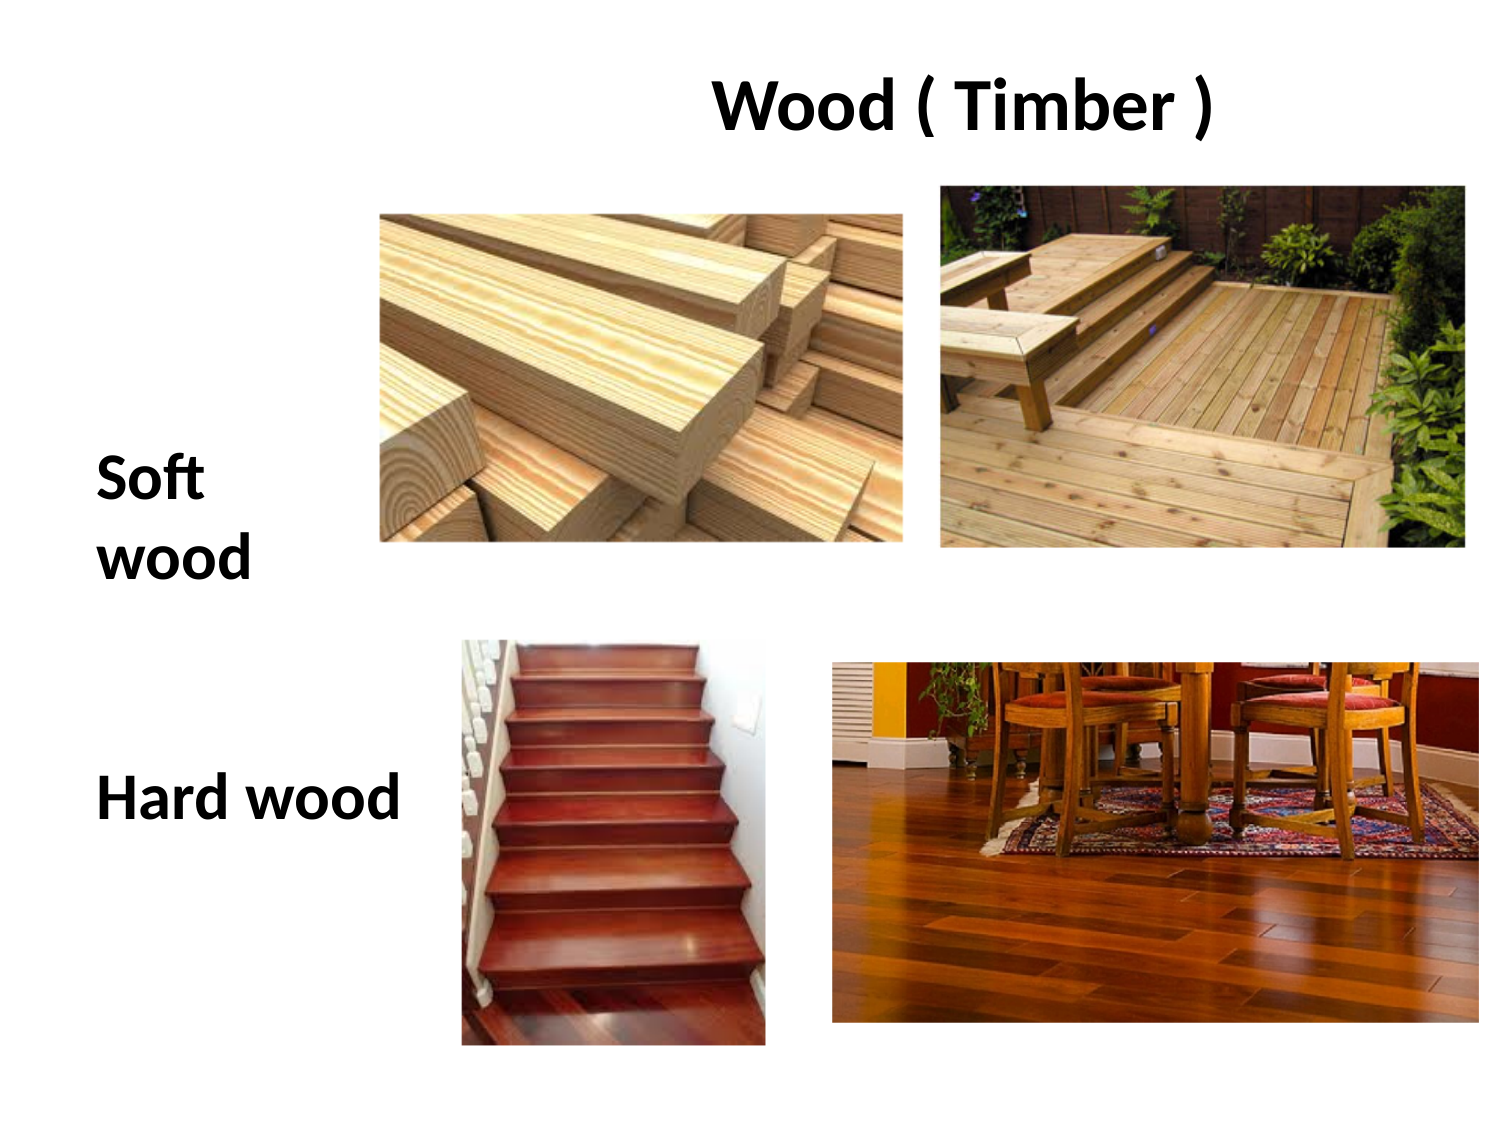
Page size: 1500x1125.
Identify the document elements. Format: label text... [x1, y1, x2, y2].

picture [819, 649, 1500, 1035]
text_box Wood ( Timber ) [696, 35, 1410, 153]
picture [437, 612, 808, 1077]
text_box Soft wood Hard wood [81, 425, 745, 1125]
picture [312, 137, 1500, 583]
